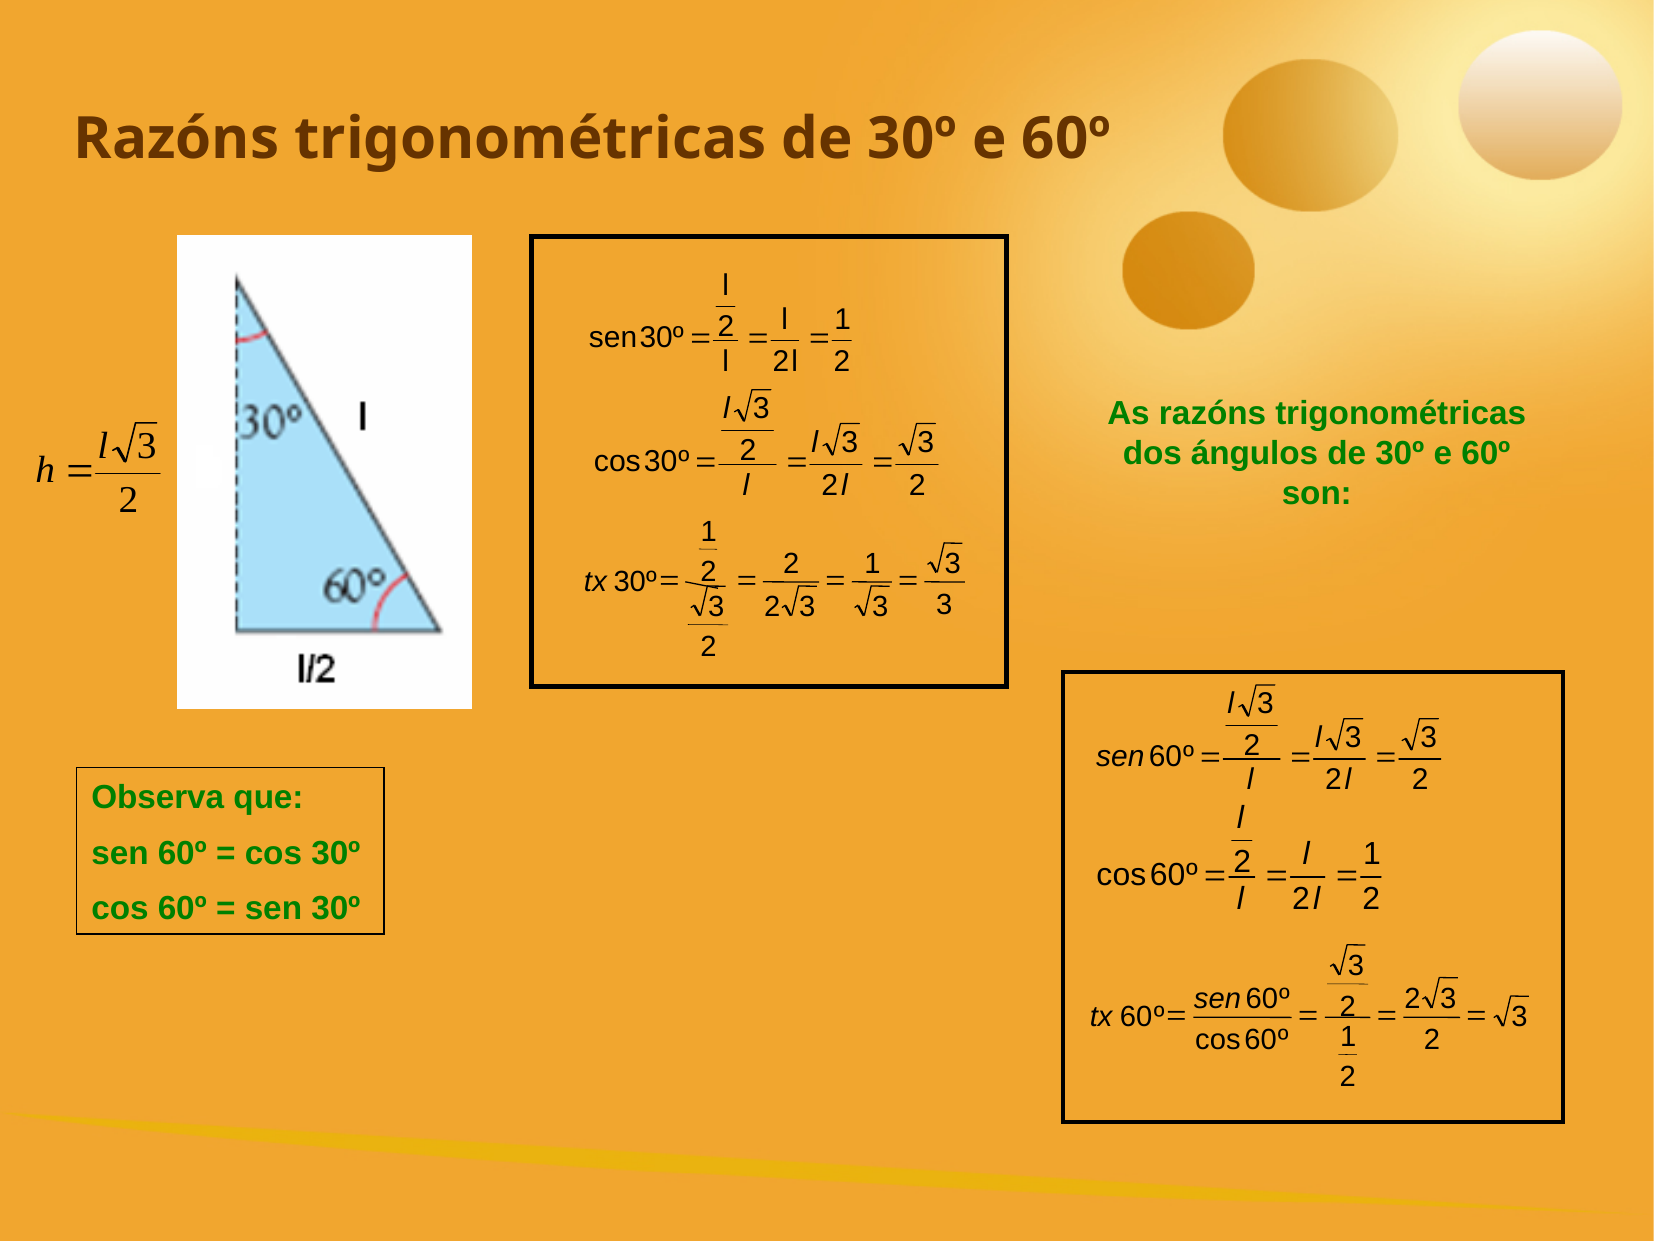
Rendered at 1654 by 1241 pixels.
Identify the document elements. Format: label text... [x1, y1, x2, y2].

text_box  [735, 560, 759, 596]
text_box º [1153, 997, 1165, 1033]
text_box 3 [872, 587, 889, 623]
text_box  [896, 560, 920, 596]
text_box 2 [1339, 1057, 1356, 1093]
text_box 30 [613, 562, 647, 598]
text_box tx [583, 562, 608, 598]
text_box 3 [944, 544, 962, 580]
text_box 2 [1404, 979, 1421, 1015]
text_box  [1164, 994, 1189, 1030]
picture [0, 0, 1654, 1241]
text_box 1 [1340, 1017, 1357, 1053]
text_box  [823, 560, 848, 596]
chart [29, 413, 168, 521]
text_box 3 [1511, 997, 1528, 1033]
text_box 2 [783, 544, 800, 580]
text_box 2 [764, 587, 781, 623]
text_box  [1464, 994, 1489, 1030]
text_box º [647, 562, 658, 598]
text_box 60 [1120, 997, 1153, 1033]
text_box tx [1089, 997, 1113, 1033]
chart [1092, 679, 1447, 923]
text_box º [1156, 1007, 1161, 1015]
text_box 60 [1123, 1015, 1131, 1024]
text_box cos [1195, 1020, 1242, 1056]
text_box  [1296, 994, 1321, 1030]
text_box 2 [700, 627, 717, 663]
text_box 3 [936, 585, 953, 621]
chart [584, 265, 945, 508]
text_box Observa que: sen 60º = cos 30º cos 60º = sen 30º [76, 767, 384, 935]
text_box º [1277, 1020, 1289, 1056]
text_box º [1282, 989, 1287, 997]
text_box Razóns trigonométricas de 30º e 60º [59, 88, 1388, 185]
text_box 3 [1440, 979, 1457, 1015]
text_box º [1279, 979, 1291, 1015]
text_box As razóns trigonométricas dos ángulos de 30º e 60º son: [1092, 383, 1542, 520]
text_box 60 [1245, 979, 1279, 1015]
text_box 1 [864, 544, 881, 580]
text_box 2 [1339, 986, 1356, 1022]
text_box  [657, 560, 682, 596]
text_box sen [1194, 979, 1242, 1015]
text_box 3 [708, 587, 725, 623]
text_box º [1280, 1030, 1285, 1038]
text_box 3 [799, 587, 816, 623]
text_box 2 [1423, 1020, 1441, 1056]
text_box 2 [700, 551, 717, 587]
text_box  [1375, 994, 1399, 1030]
text_box 3 [1347, 946, 1365, 982]
text_box 1 [700, 511, 718, 547]
text_box 60 [1244, 1020, 1277, 1056]
text_box º [649, 572, 654, 580]
